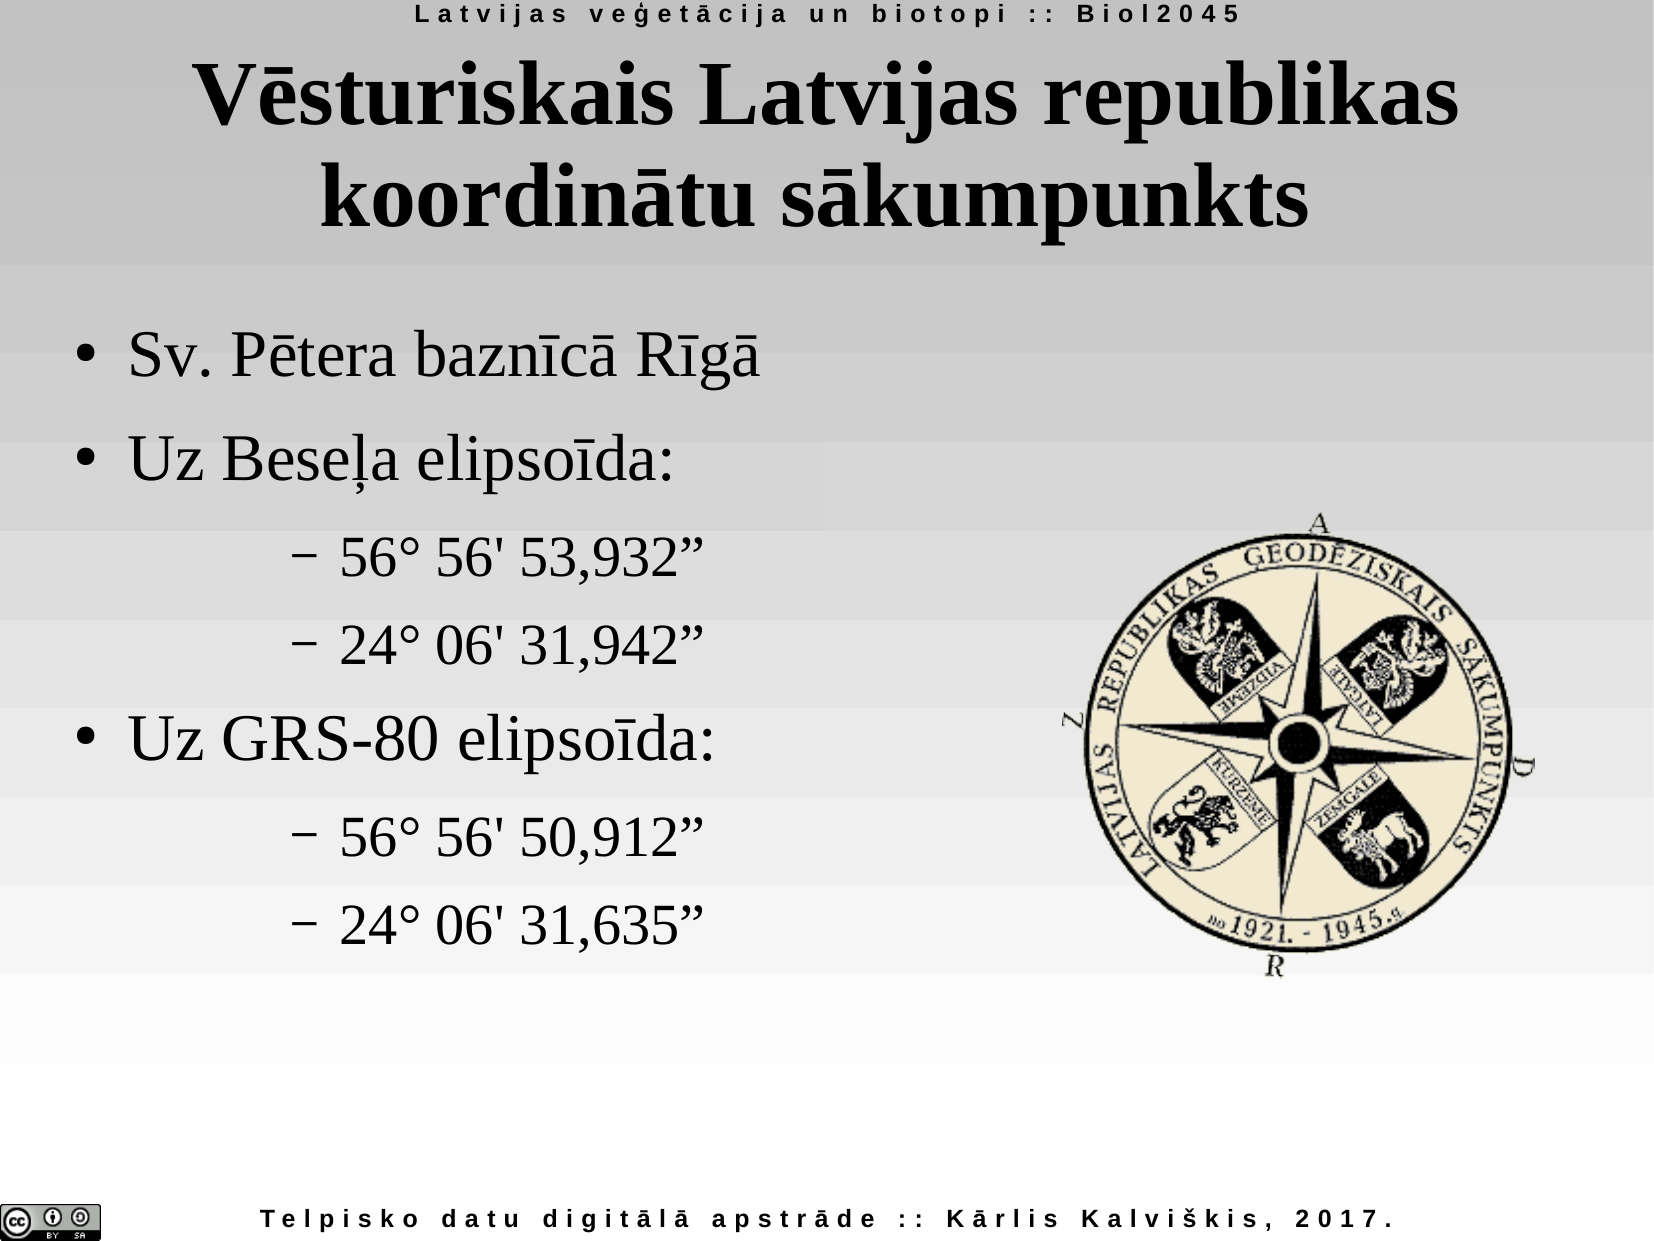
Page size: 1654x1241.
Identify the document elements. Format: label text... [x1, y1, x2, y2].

title Vēsturiskais Latvijas republikas koordinātu sākumpunkts [0, 1, 1654, 287]
picture [0, 287, 1654, 1241]
list Sv. Pētera baznīcā Rīgā Uz Beseļa elipsoīda: 56° 56' 53,932” 24° 06' 31,942” Uz GRS-80 elipsoīda: 56° 56' 50,912” 24° 06' 31,635” [56, 317, 1600, 1175]
